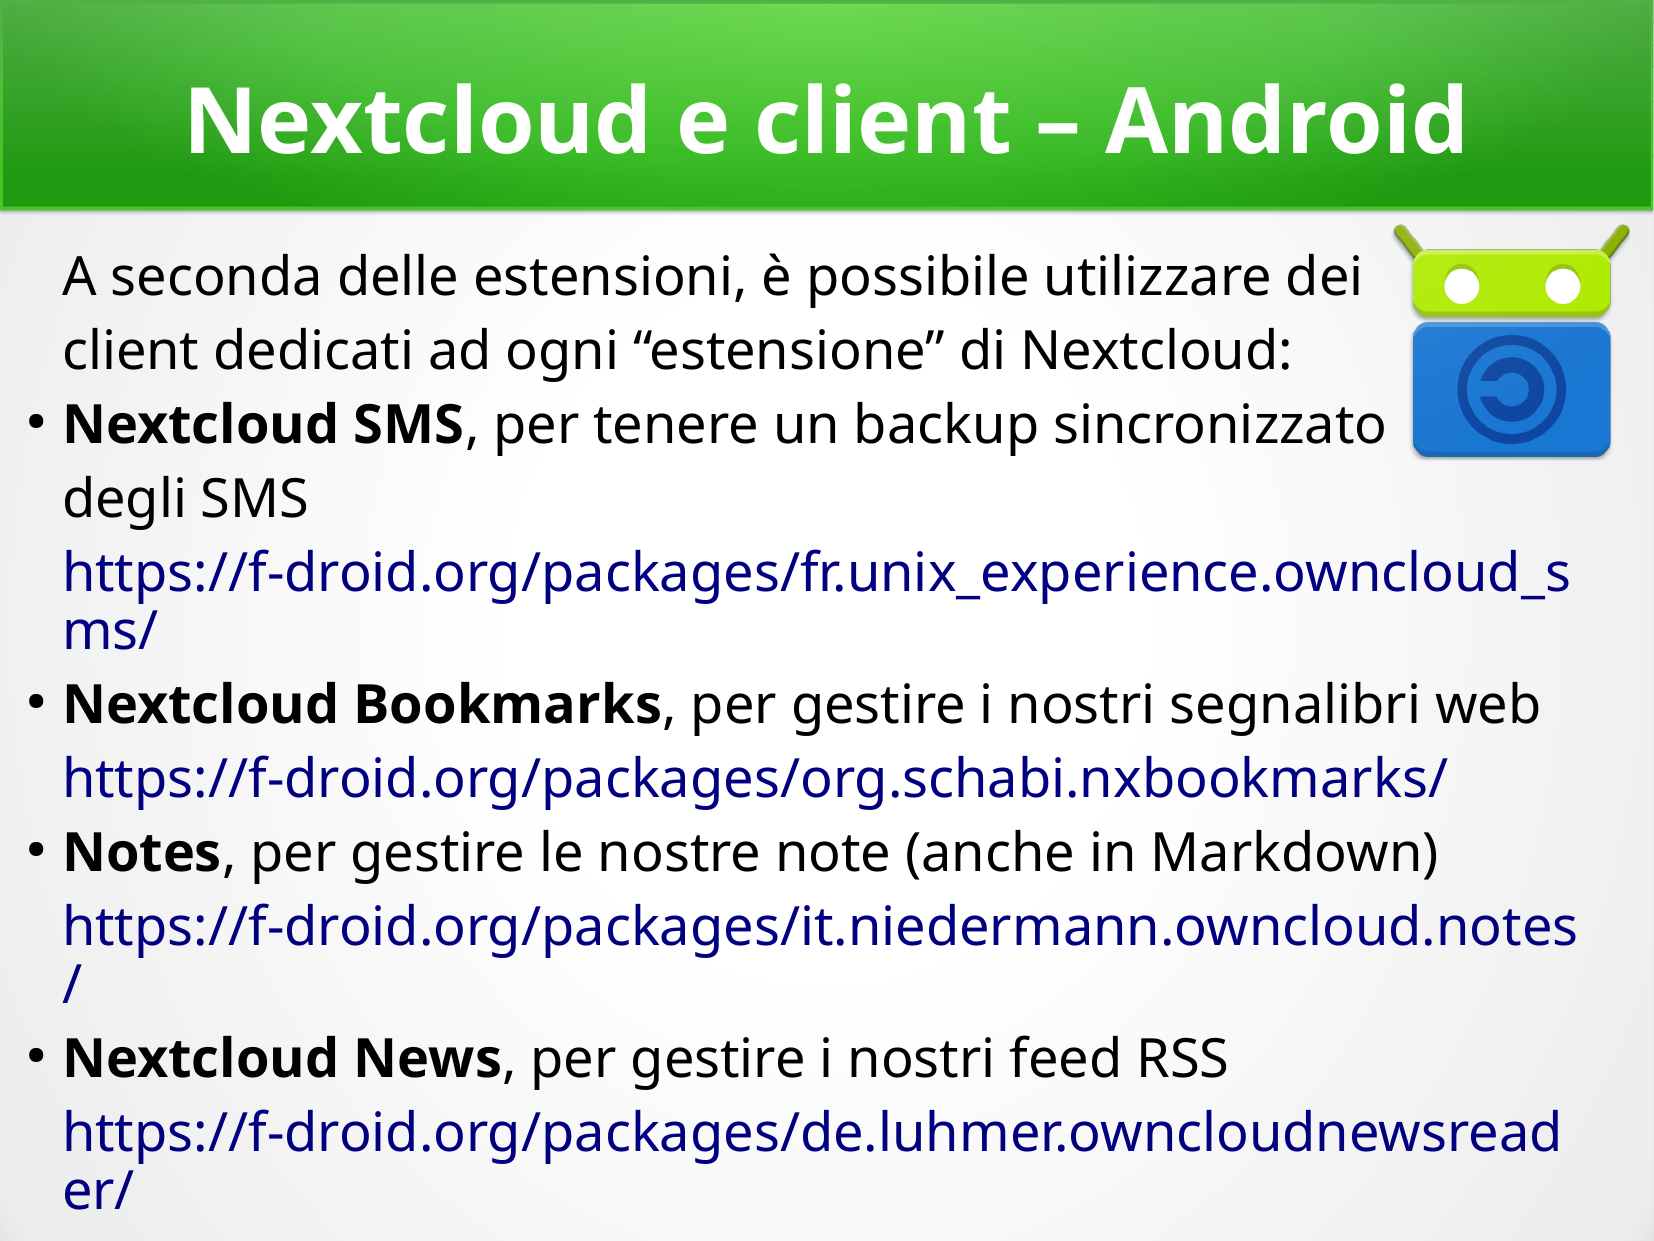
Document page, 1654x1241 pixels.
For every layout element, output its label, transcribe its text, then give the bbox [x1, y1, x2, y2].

title Nextcloud e client – Android [82, 47, 1571, 189]
text_box A seconda delle estensioni, è possibile utilizzare dei client dedicati ad ogni “estensione” di Nextcloud: Nextcloud SMS, per tenere un backup sincronizzato degli SMS https://f-droid.org/packages/fr.unix_experience.owncloud_sms/ Nextcloud Bookmarks, per gestire i nostri segnalibri web https://f-droid.org/packages/org.schabi.nxbookmarks/ Notes, per gestire le nostre note (anche in Markdown) https://f-droid.org/packages/it.niedermann.owncloud.notes/ Nextcloud News, per gestire i nostri feed RSS https://f-droid.org/packages/de.luhmer.owncloudnewsreader/ OCReader, un’altro gestore di feed RSS per Nextcloud https://f-droid.org/packages/email.schaal.ocreader/ [11, 230, 1607, 1091]
picture [1387, 218, 1636, 467]
